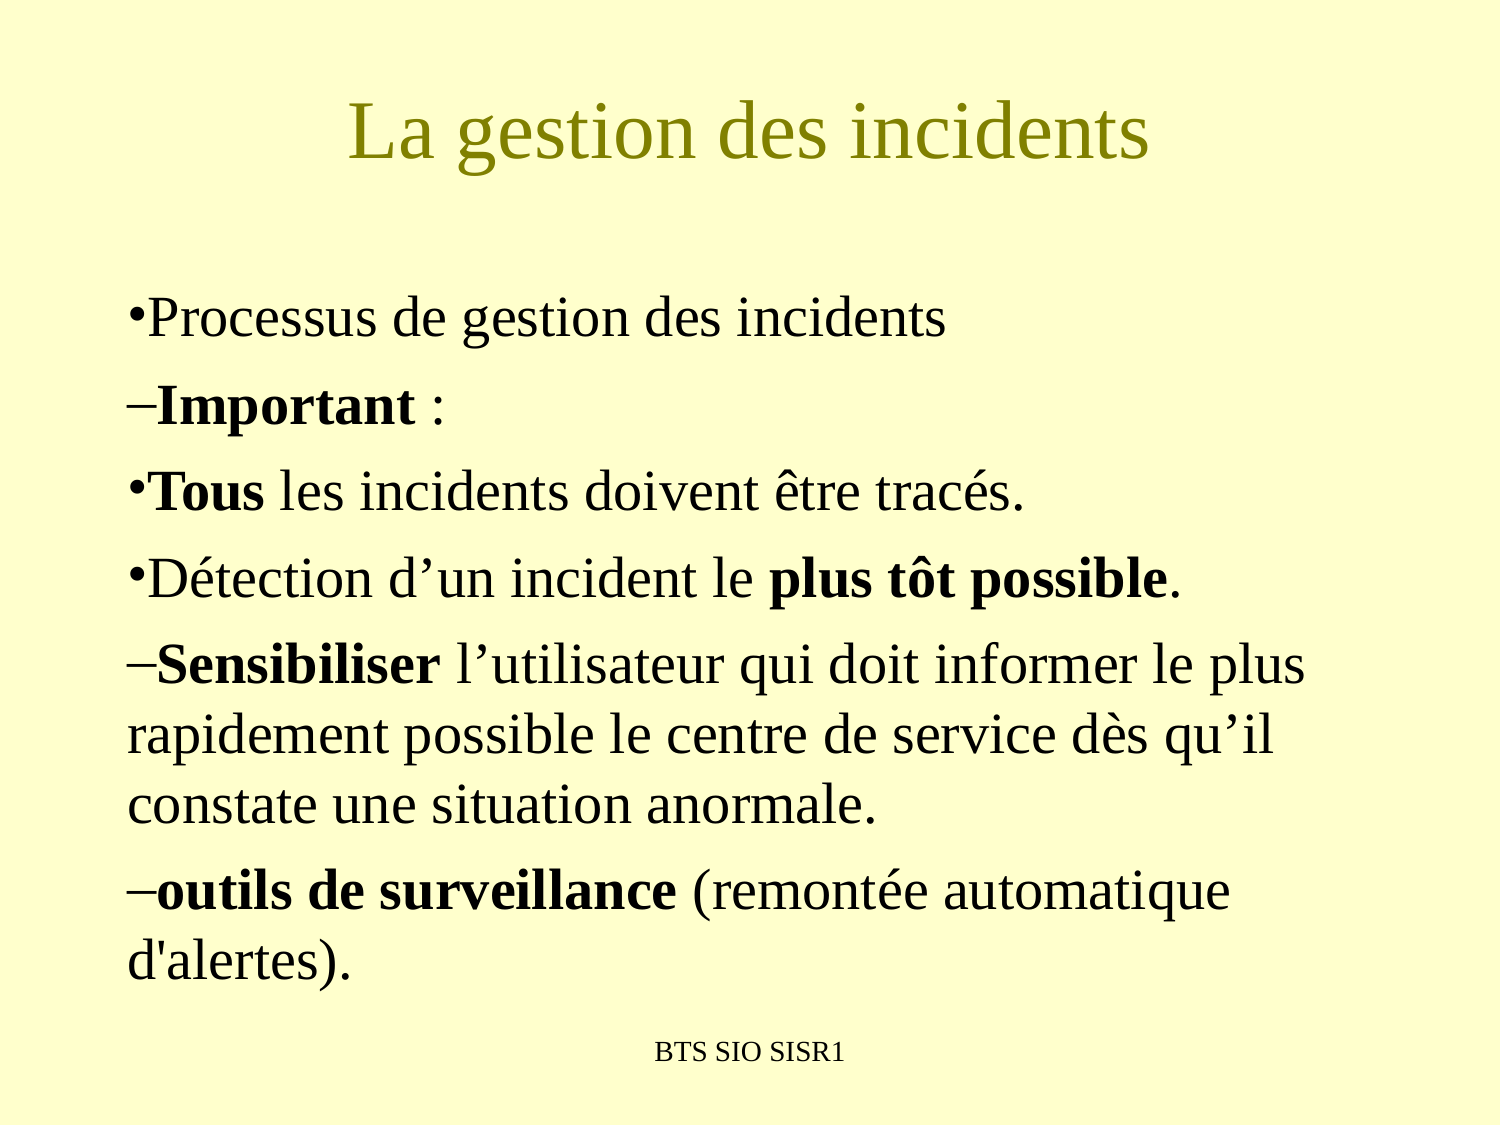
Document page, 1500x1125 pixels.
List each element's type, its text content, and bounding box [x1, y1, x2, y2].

list Processus de gestion des incidents Important : Tous les incidents doivent être tracés. Détection d’un incident le plus tôt possible. Sensibiliser l’utilisateur qui doit informer le plus rapidement possible le centre de service dès qu’il constate une situation anormale. outils de surveillance (remontée automatique d'alertes). [112, 278, 1388, 1015]
text_box BTS SIO SISR1 [512, 1025, 988, 1101]
